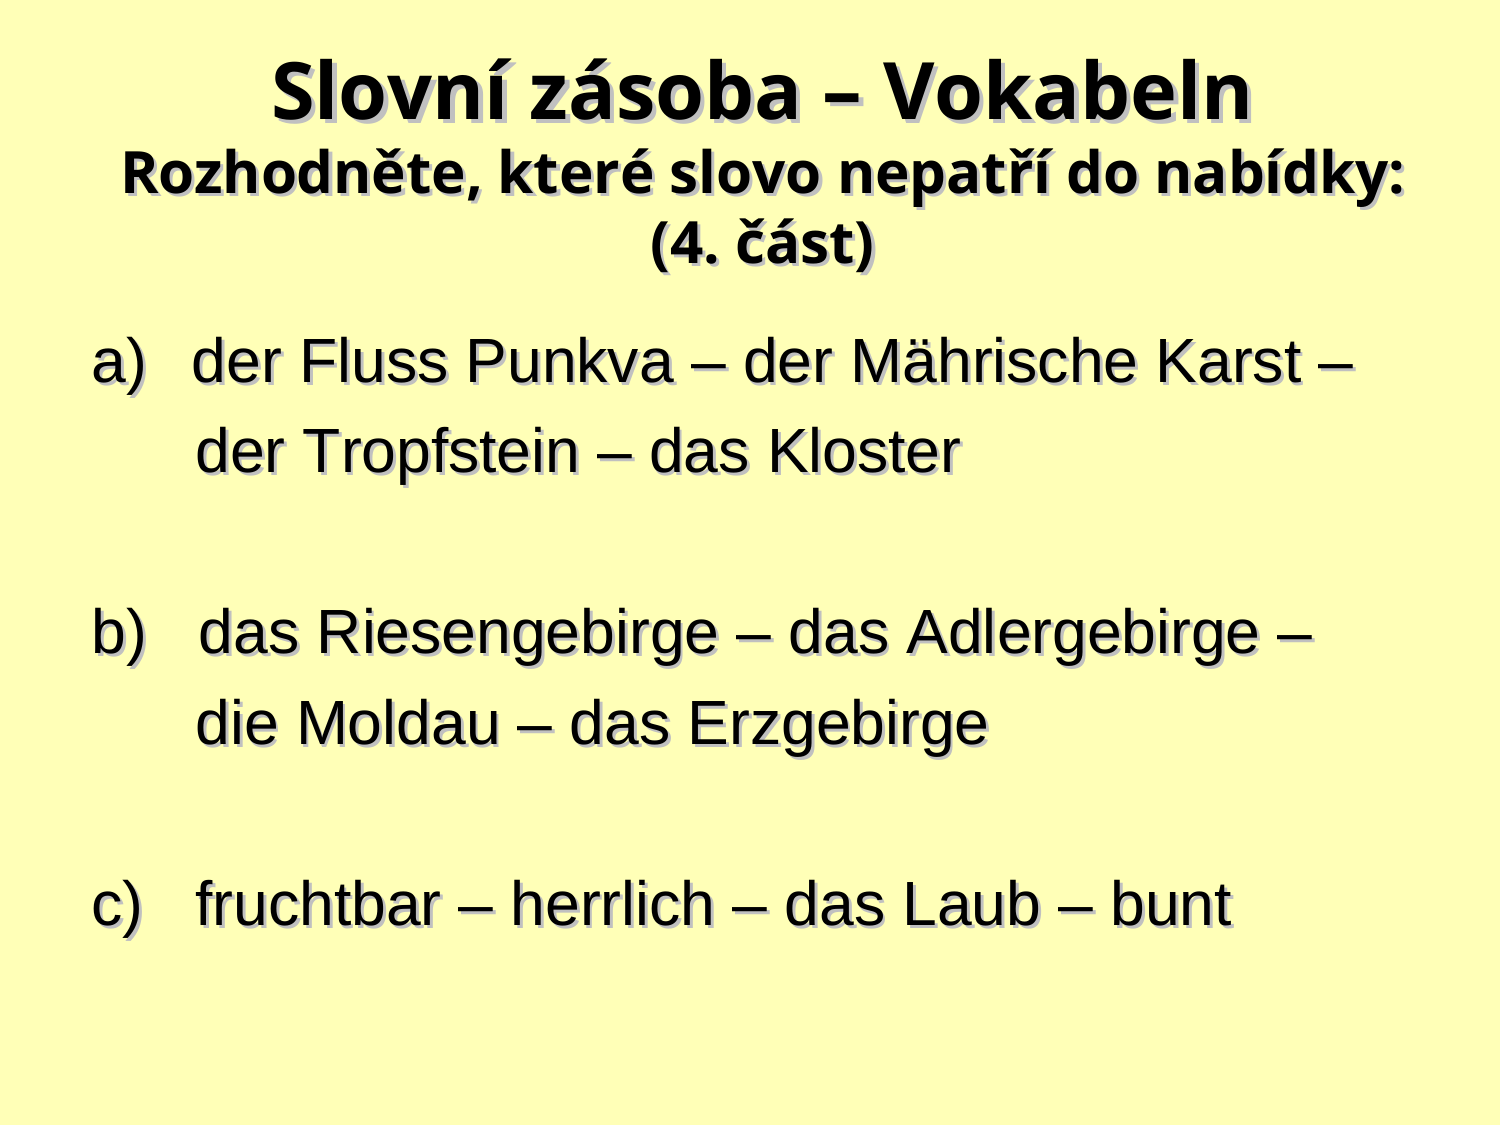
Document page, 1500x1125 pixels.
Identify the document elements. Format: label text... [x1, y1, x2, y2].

title Slovní zásoba – Vokabeln Rozhodněte, které slovo nepatří do nabídky: (4. část) [75, 32, 1451, 283]
list der Fluss Punkva – der Mährische Karst – der Tropfstein – das Kloster b) das Riesengebirge – das Adlergebirge – die Moldau – das Erzgebirge c) fruchtbar – herrlich – das Laub – bunt [76, 312, 1452, 1000]
